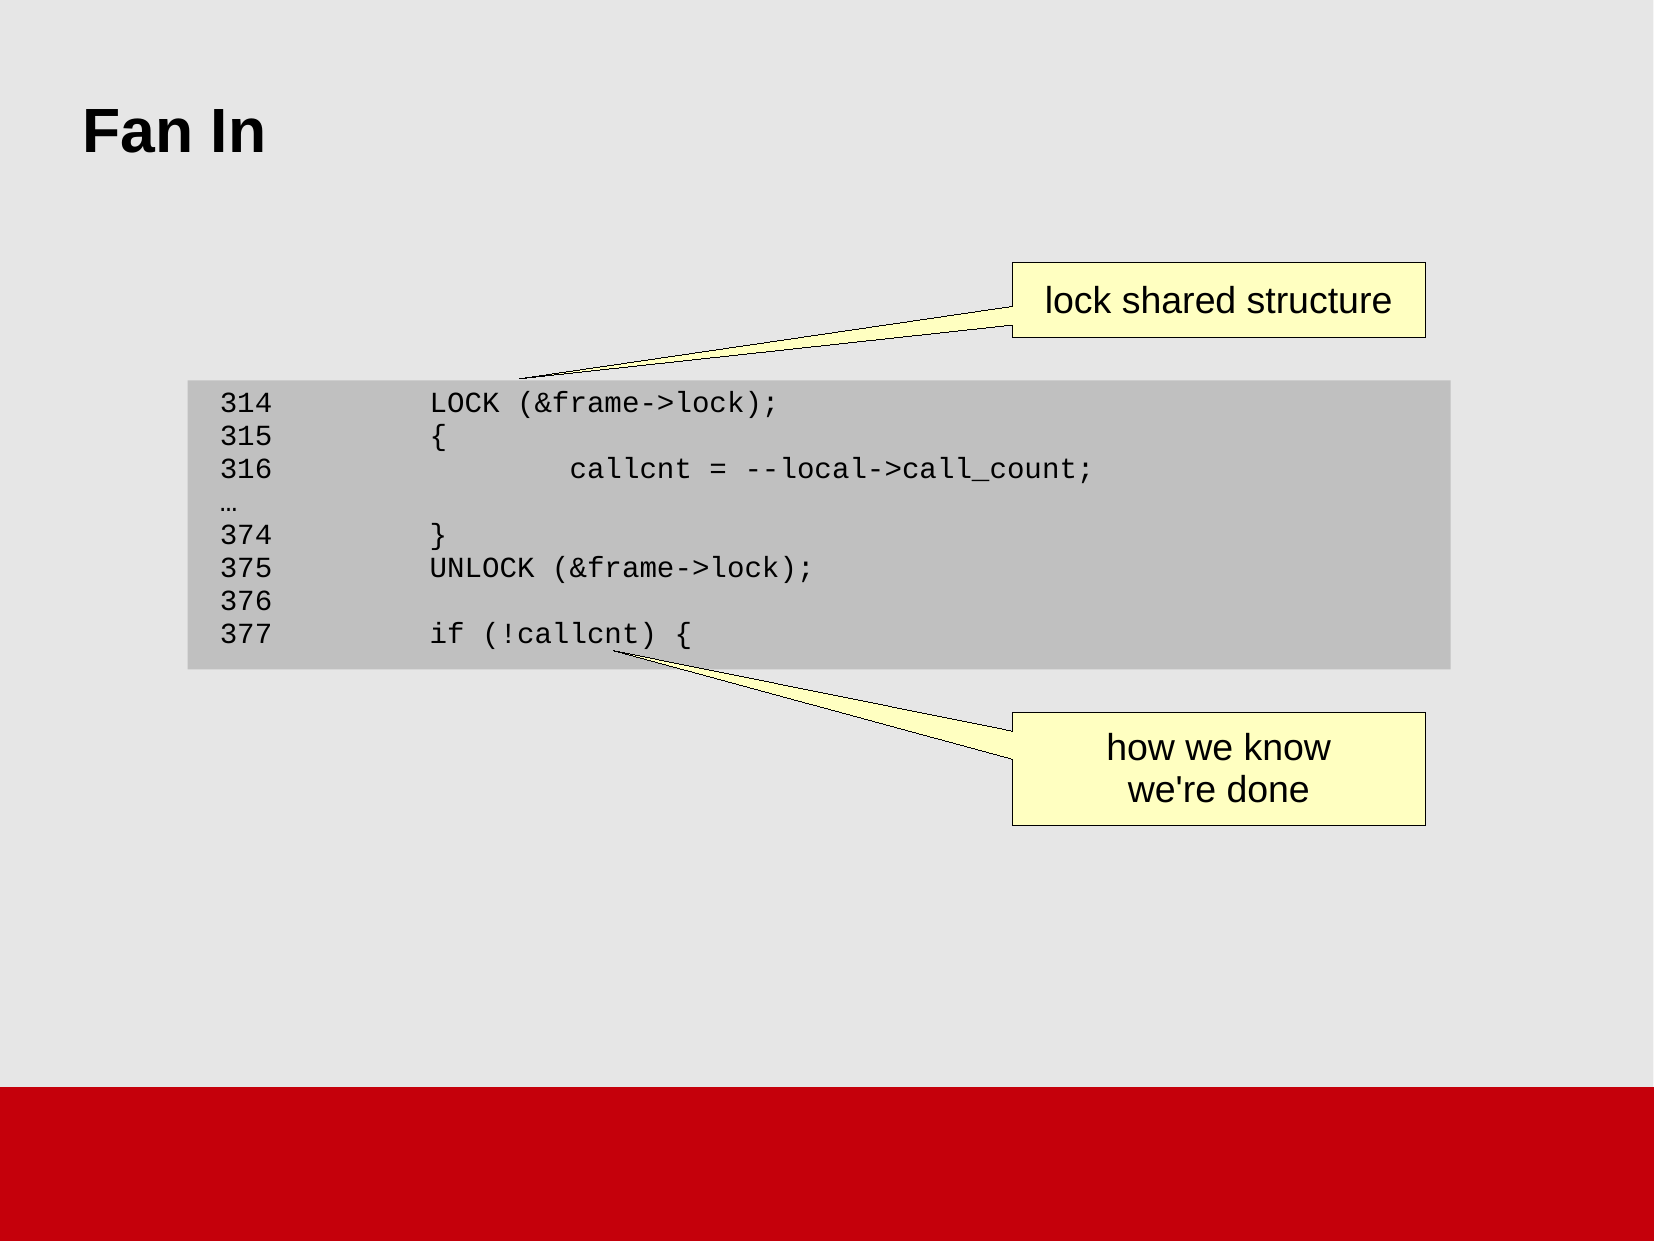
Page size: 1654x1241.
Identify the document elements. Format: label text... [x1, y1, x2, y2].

text_box lock shared structure [519, 262, 1426, 379]
text_box 314 LOCK (&frame->lock); 315 { 316 callcnt = --local->call_count; … 374 } 375 UNLOCK (&frame->lock); 376 377 if (!callcnt) { [187, 380, 1451, 670]
text_box how we know we're done [613, 650, 1426, 826]
title Fan In [82, 37, 1571, 226]
